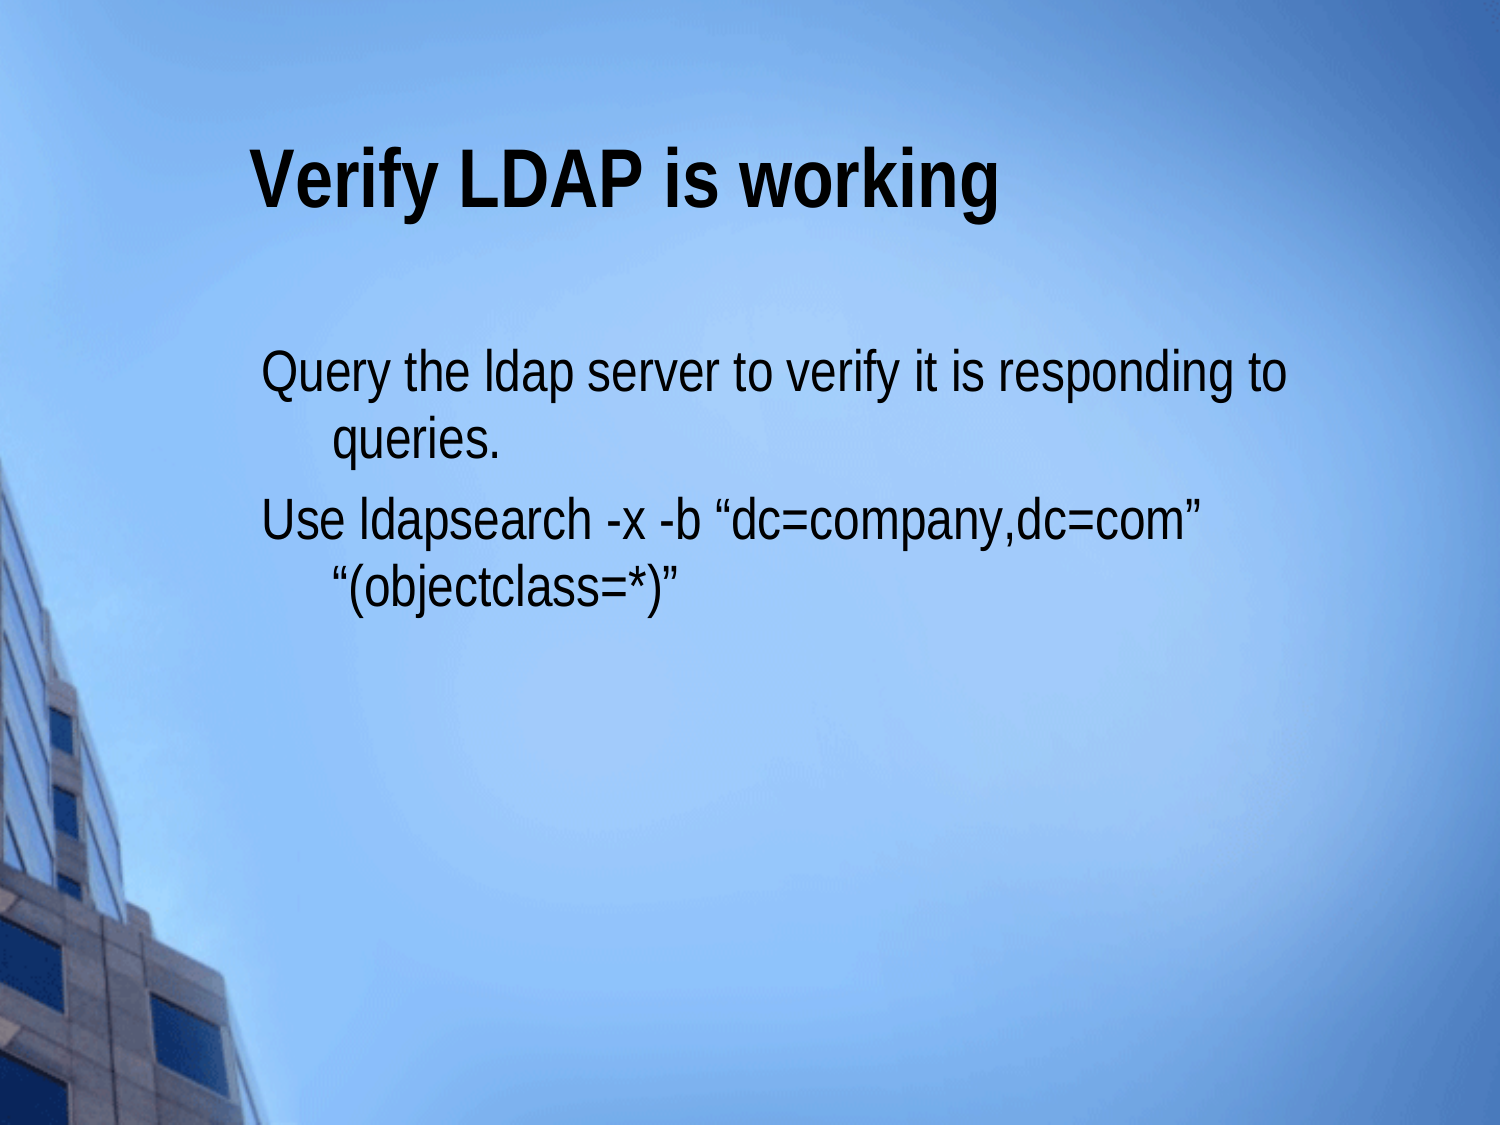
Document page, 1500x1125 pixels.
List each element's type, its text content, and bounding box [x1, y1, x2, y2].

title Verify LDAP is working [249, 112, 1413, 337]
list Query the ldap server to verify it is responding to queries. Use ldapsearch -x -b “dc=company,dc=com” “(objectclass=*)” [249, 337, 1413, 898]
picture [0, 0, 1500, 1125]
